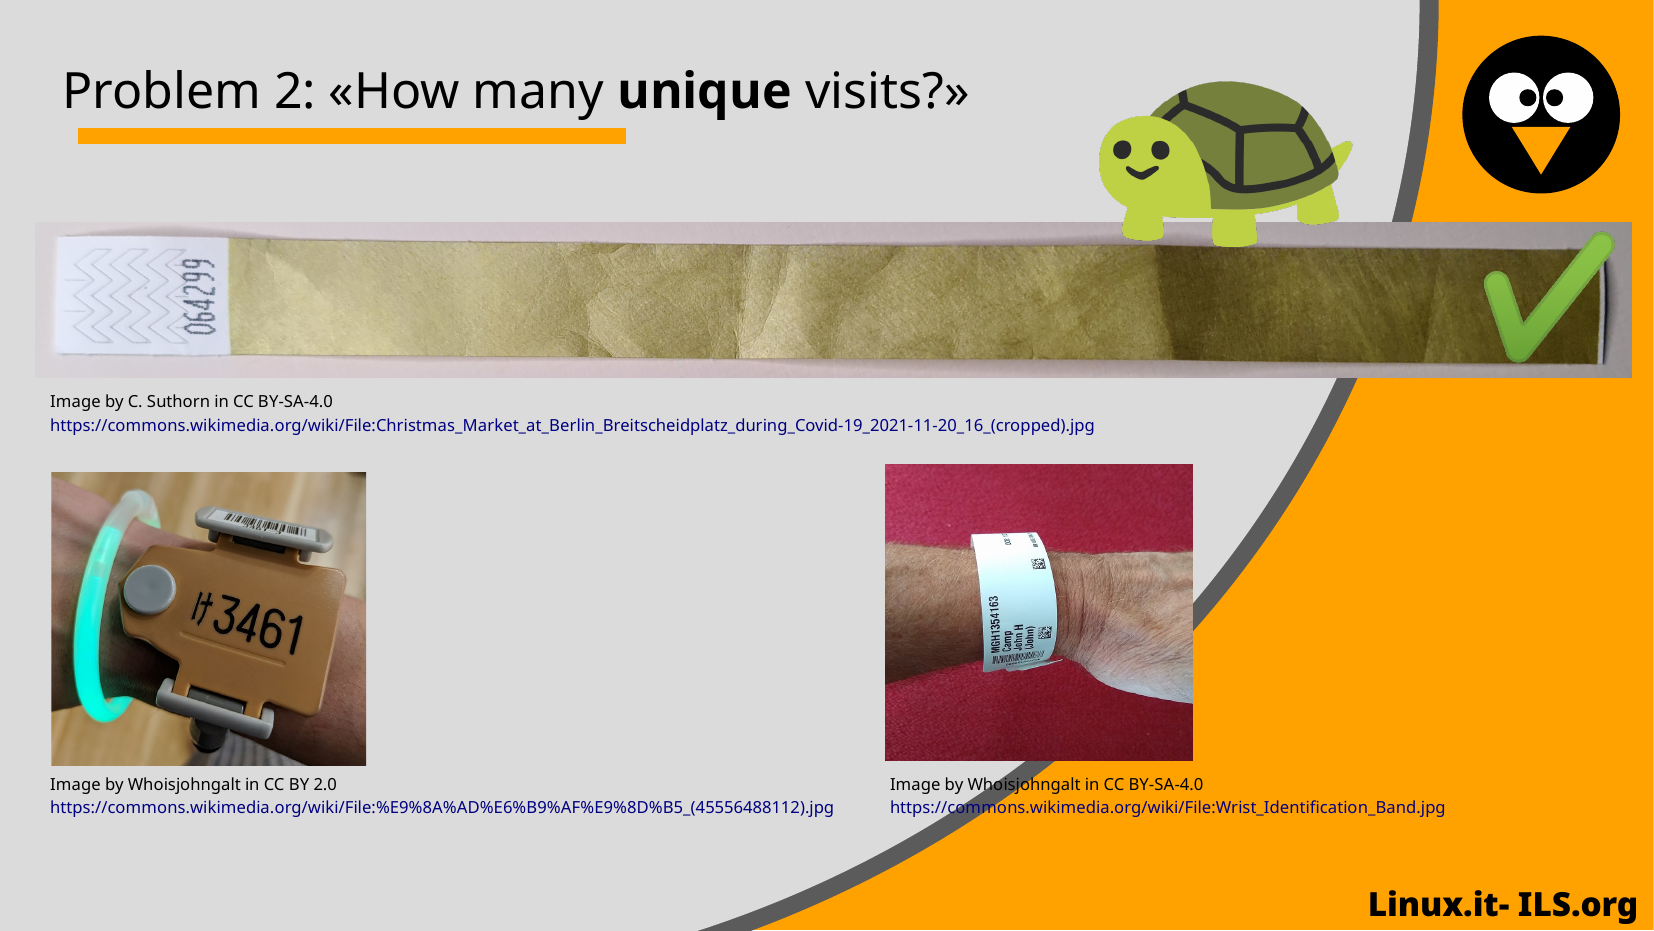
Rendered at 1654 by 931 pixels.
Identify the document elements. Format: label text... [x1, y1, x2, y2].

text_box Image by Whoisjohngalt in CC BY 2.0 https://commons.wikimedia.org/wiki/File:%E9%8A%AD%E6%B9%AF%E9%8D%B5_(45556488112).jpg [35, 765, 1028, 820]
text_box Image by Whoisjohngalt in CC BY-SA-4.0 https://commons.wikimedia.org/wiki/File:Wrist_Identification_Band.jpg [1028, 765, 1465, 820]
text_box Linux.it- ILS.org [1346, 874, 1654, 927]
picture [51, 472, 367, 765]
text_box Image by C. Suthorn in CC BY-SA-4.0 https://commons.wikimedia.org/wiki/File:Christmas_Market_at_Berlin_Breitscheidplatz_during_Covid-19_2021-11-20_16_(cropped).jpg [35, 382, 1619, 438]
picture [35, 23, 1632, 378]
text_box Problem 2: «How many unique visits?» [47, 47, 1098, 180]
picture [885, 464, 1193, 761]
